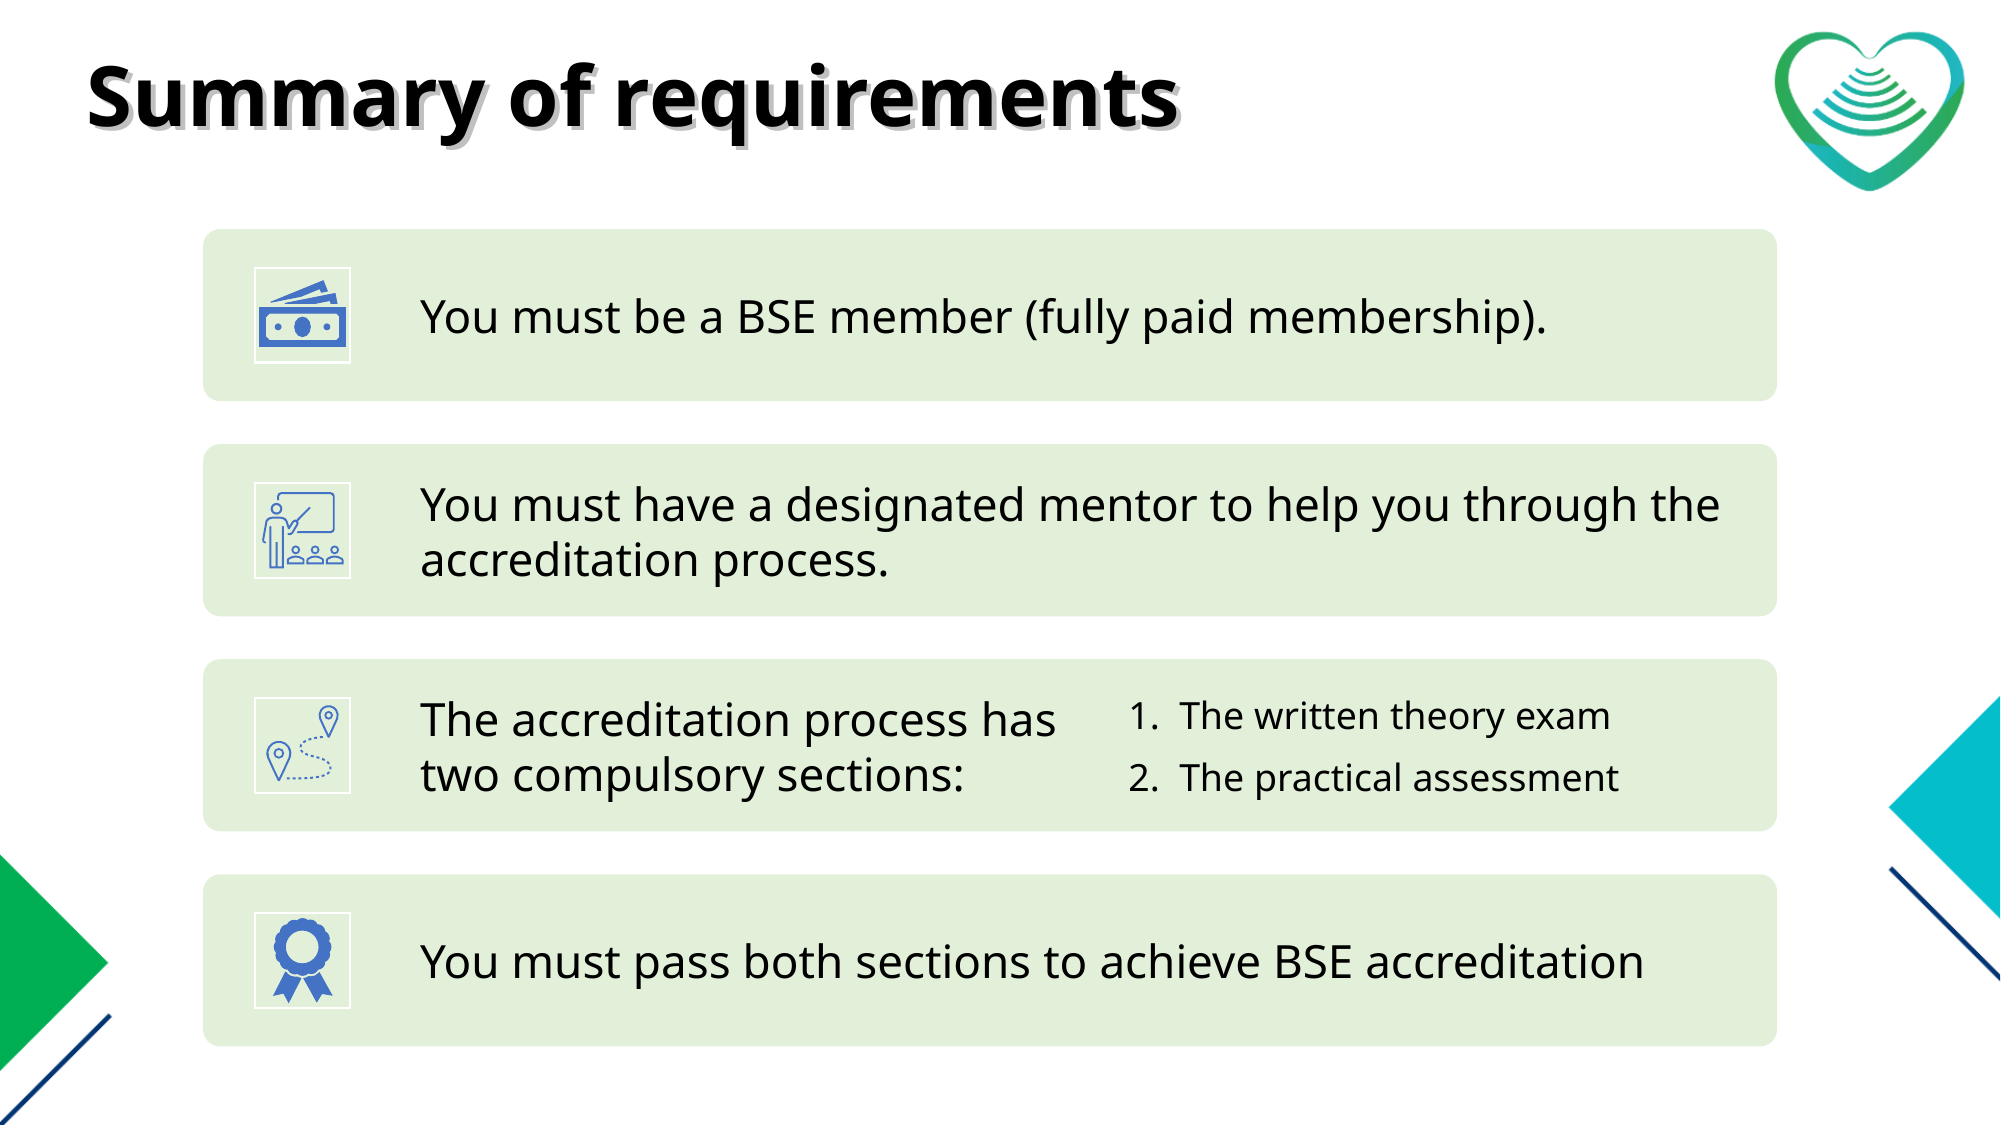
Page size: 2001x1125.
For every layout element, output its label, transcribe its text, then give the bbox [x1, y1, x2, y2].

text_box [203, 659, 401, 832]
text_box 1. The written theory exam 2. The practical assessment [1110, 659, 1777, 832]
text_box You must have a designated mentor to help you through the accreditation process. [401, 444, 1777, 617]
title Summary of requirements [141, 50, 1797, 210]
text_box You must be a BSE member (fully paid membership). [401, 229, 1777, 402]
text_box [203, 874, 401, 1047]
text_box [203, 444, 401, 617]
text_box The accreditation process has two compulsory sections: [401, 659, 1110, 832]
text_box [203, 229, 401, 402]
text_box You must pass both sections to achieve BSE accreditation [401, 874, 1777, 1047]
